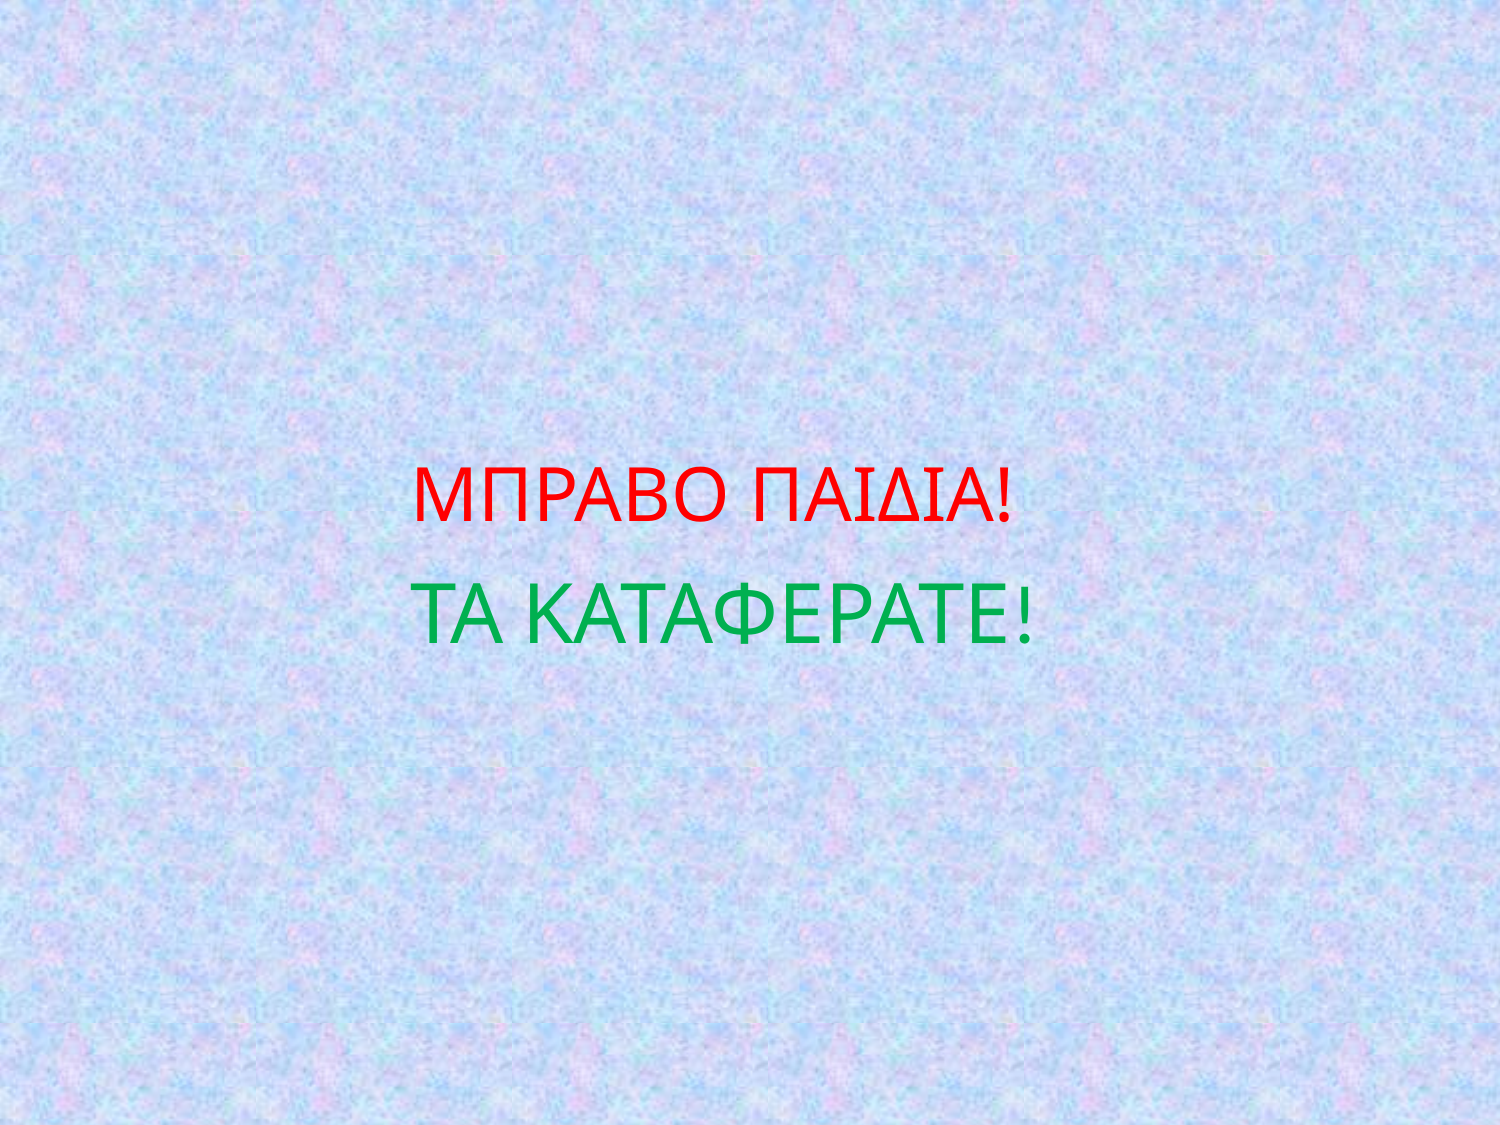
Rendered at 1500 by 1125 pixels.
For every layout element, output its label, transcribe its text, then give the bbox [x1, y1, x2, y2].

text_box ΜΠΡΑΒΟ ΠΑΙΔΙΑ! ΤΑ ΚΑΤΑΦΕΡΑΤΕ! [395, 432, 1146, 668]
picture [0, 0, 1500, 1125]
